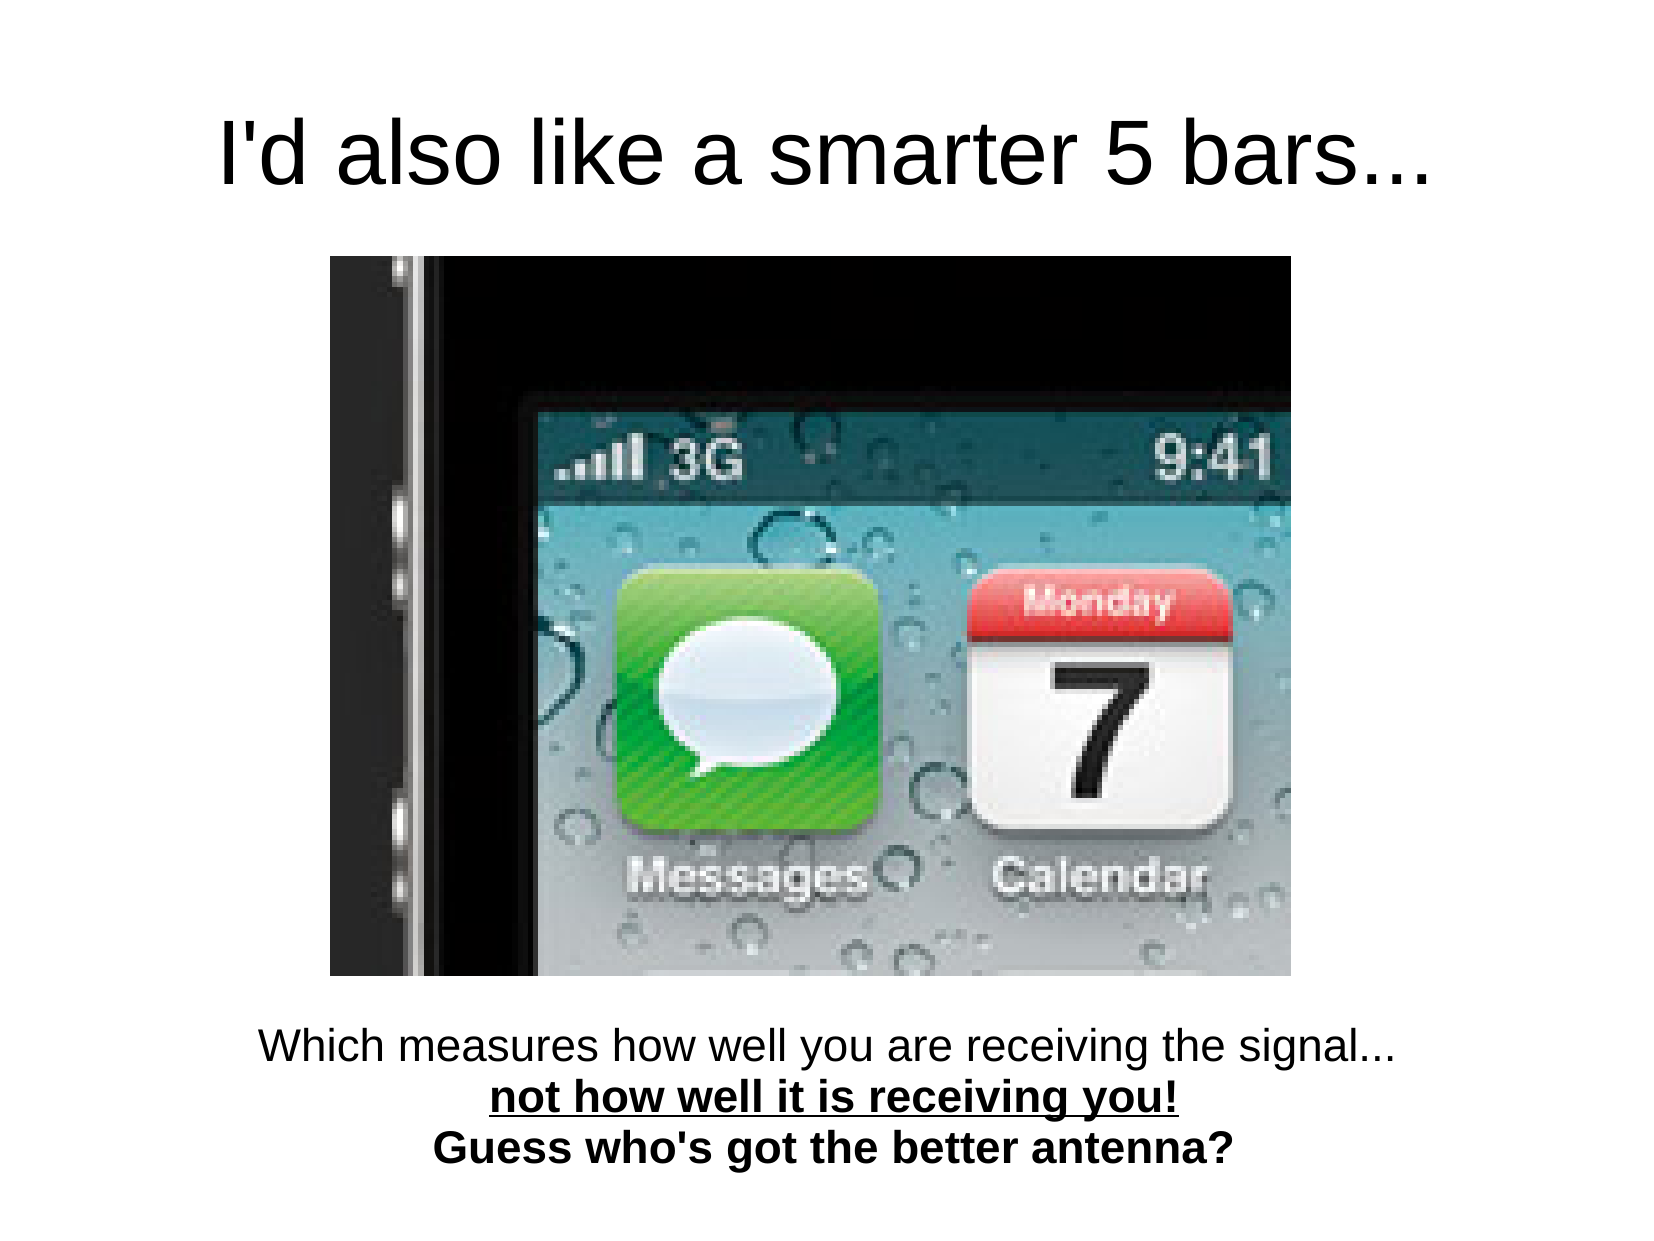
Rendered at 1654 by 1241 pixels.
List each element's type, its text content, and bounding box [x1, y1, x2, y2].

title Which measures how well you are receiving the signal... not how well it is receiving you! Guess who's got the better antenna? [90, 992, 1579, 1201]
picture [330, 256, 1291, 976]
title I'd also like a smarter 5 bars... [82, 49, 1571, 257]
